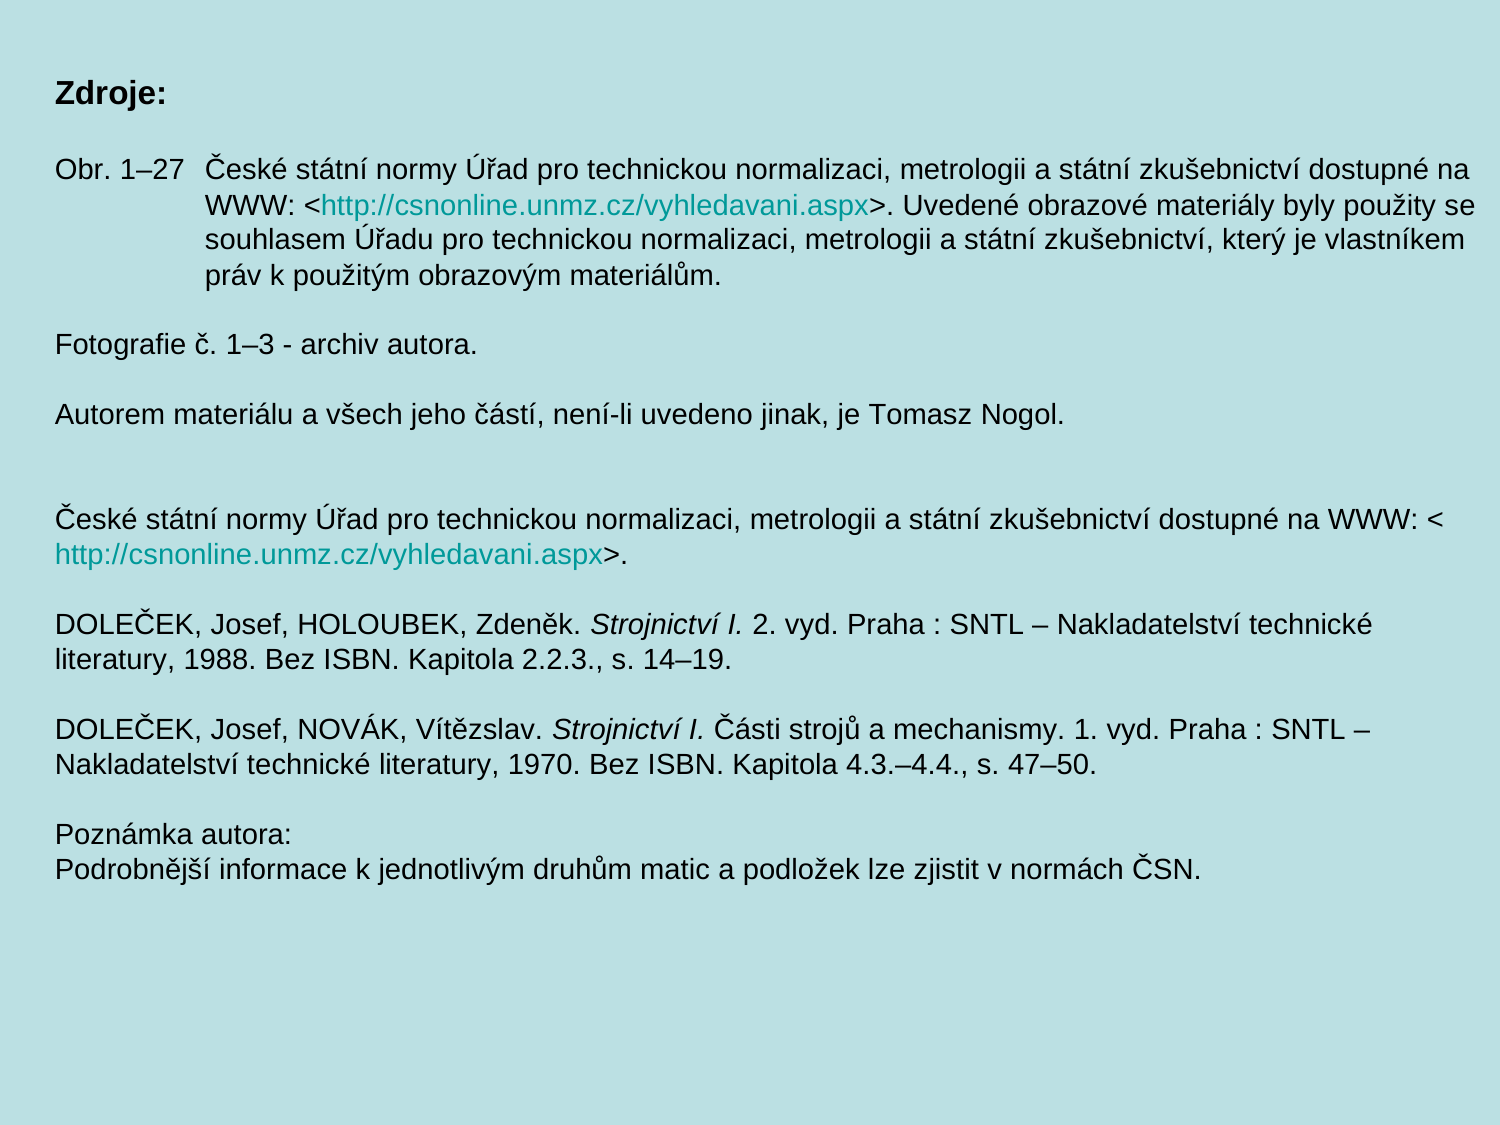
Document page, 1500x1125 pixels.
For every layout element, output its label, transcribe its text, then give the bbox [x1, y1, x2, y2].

text_box Zdroje: Obr. 1–27 České státní normy Úřad pro technickou normalizaci, metrologii a státní zkušebnictví dostupné na WWW: <http://csnonline.unmz.cz/vyhledavani.aspx>. Uvedené obrazové materiály byly použity se souhlasem Úřadu pro technickou normalizaci, metrologii a státní zkušebnictví, který je vlastníkem práv k použitým obrazovým materiálům. Fotografie č. 1–3 - archiv autora. Autorem materiálu a všech jeho částí, není-li uvedeno jinak, je Tomasz Nogol. České státní normy Úřad pro technickou normalizaci, metrologii a státní zkušebnictví dostupné na WWW: <http://csnonline.unmz.cz/vyhledavani.aspx>. DOLEČEK, Josef, HOLOUBEK, Zdeněk. Strojnictví I. 2. vyd. Praha : SNTL – Nakladatelství technické literatury, 1988. Bez ISBN. Kapitola 2.2.3., s. 14–19. DOLEČEK, Josef, NOVÁK, Vítězslav. Strojnictví I. Části strojů a mechanismy. 1. vyd. Praha : SNTL – Nakladatelství technické literatury, 1970. Bez ISBN. Kapitola 4.3.–4.4., s. 47–50. Poznámka autora: Podrobnější informace k jednotlivým druhům matic a podložek lze zjistit v normách ČSN. [40, 63, 1500, 893]
